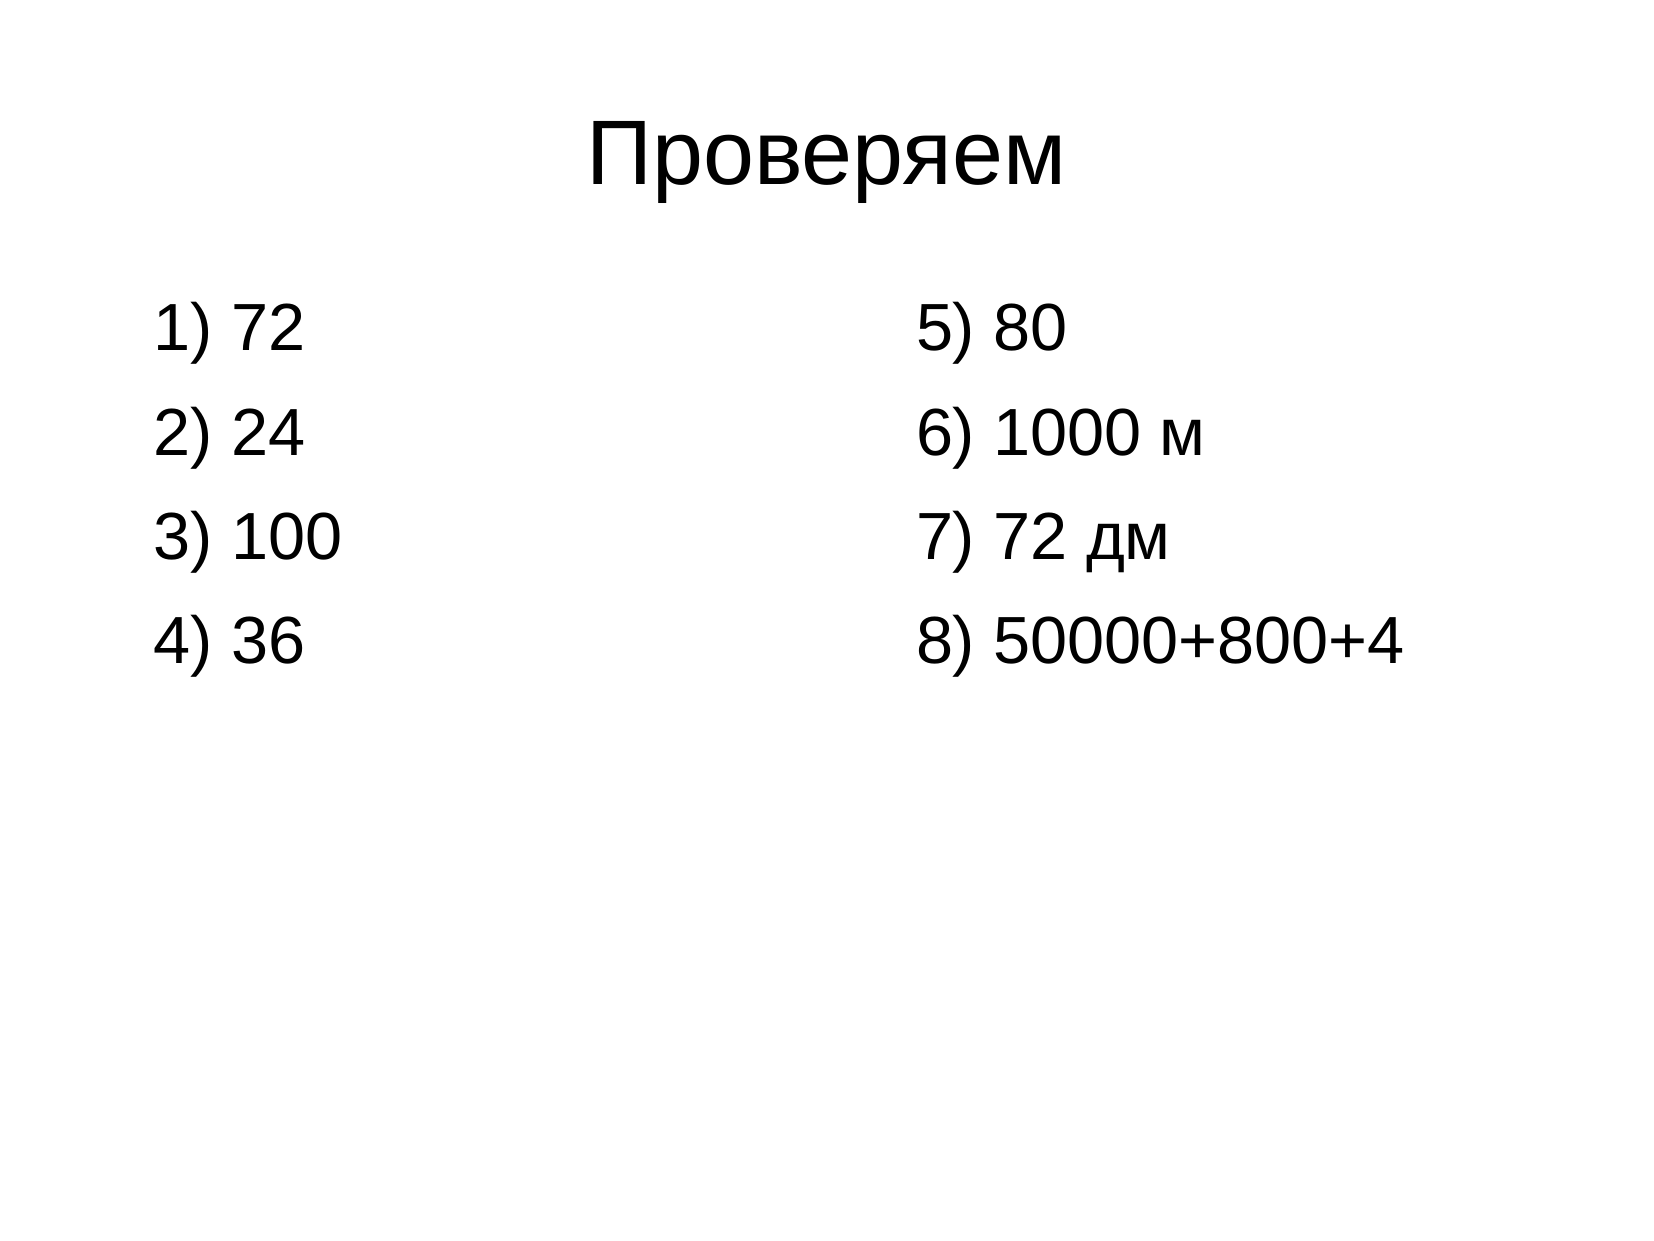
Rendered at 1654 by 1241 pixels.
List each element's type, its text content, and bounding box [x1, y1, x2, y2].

title Проверяем [82, 49, 1571, 257]
list 1) 72 2) 24 3) 100 4) 36 [82, 290, 809, 1109]
list 5) 80 6) 1000 м 7) 72 дм 8) 50000+800+4 [845, 290, 1572, 1109]
